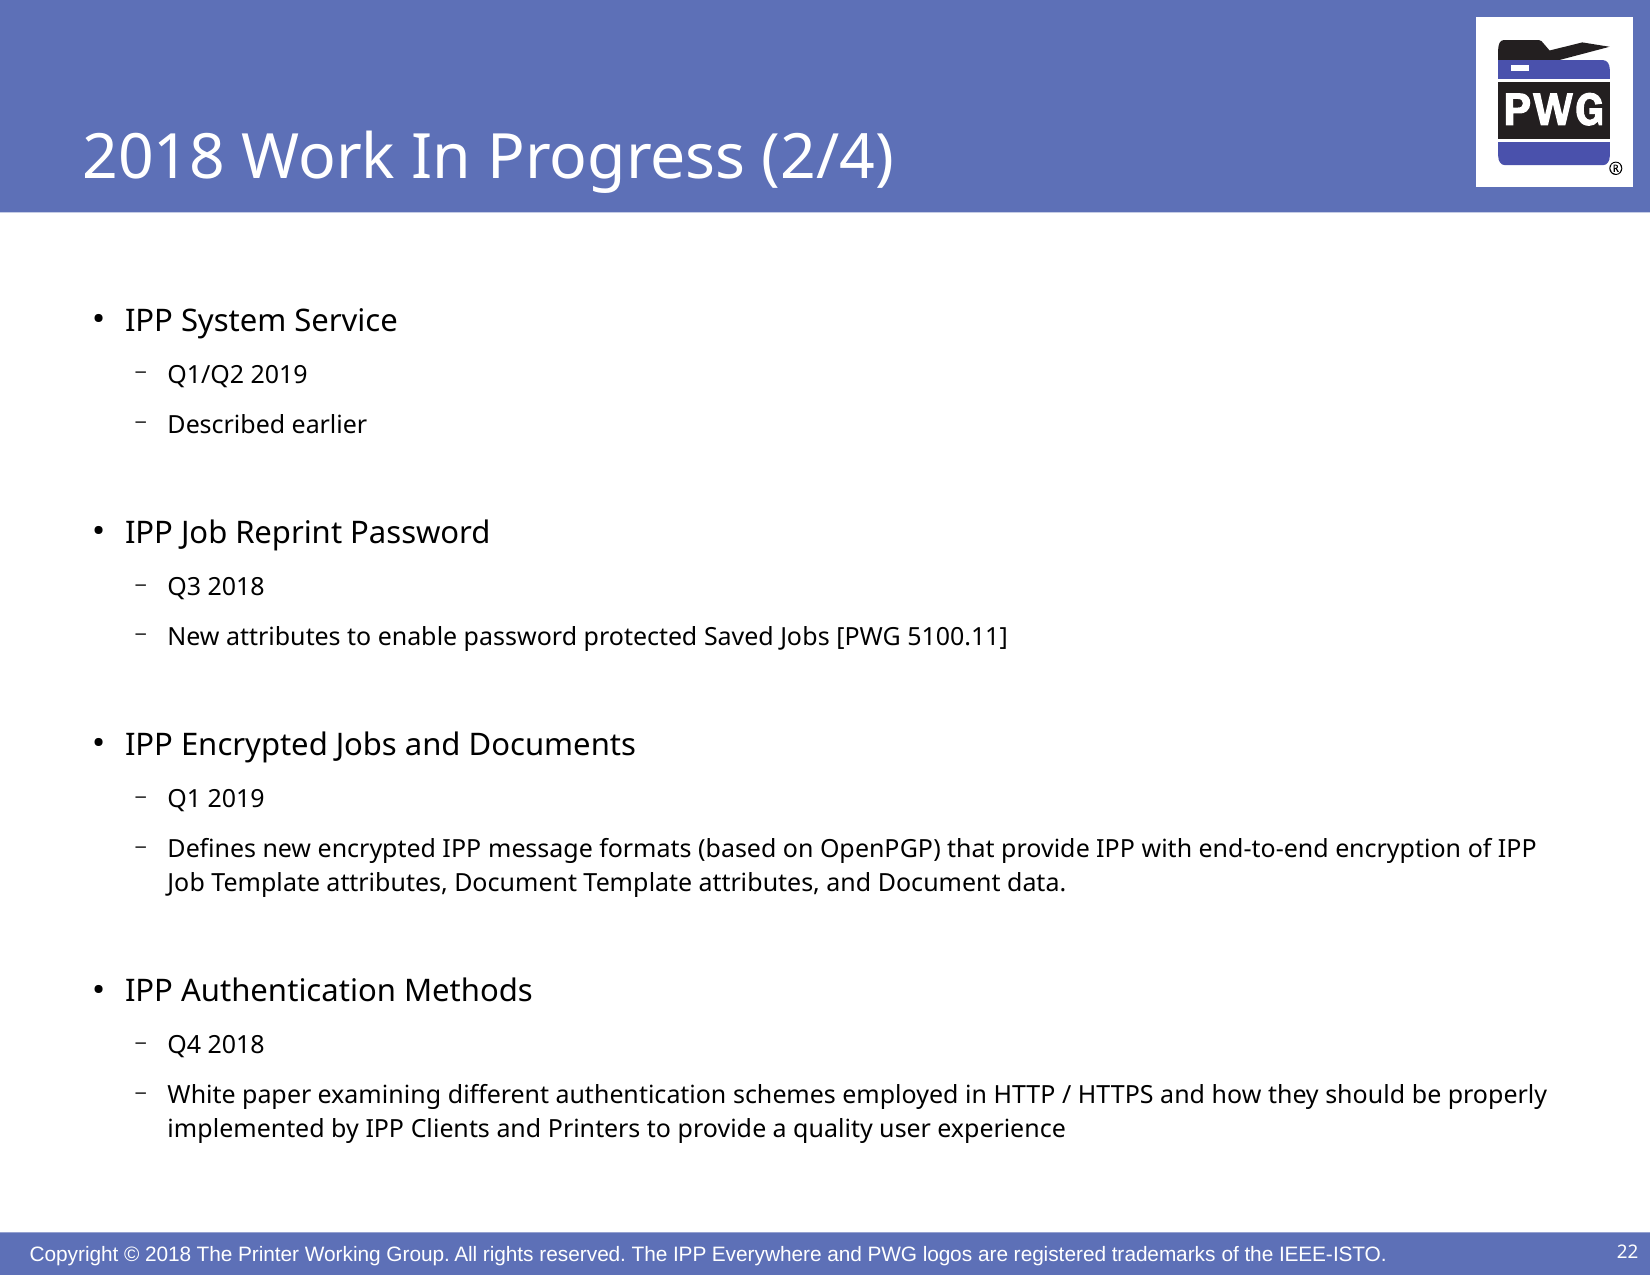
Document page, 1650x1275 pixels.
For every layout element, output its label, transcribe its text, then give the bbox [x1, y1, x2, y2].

list IPP System Service Q1/Q2 2019 Described earlier IPP Job Reprint Password Q3 2018 New attributes to enable password protected Saved Jobs [PWG 5100.11] IPP Encrypted Jobs and Documents Q1 2019 Defines new encrypted IPP message formats (based on OpenPGP) that provide IPP with end-to-end encryption of IPP Job Template attributes, Document Template attributes, and Document data. IPP Authentication Methods Q4 2018 White paper examining different authentication schemes employed in HTTP / HTTPS and how they should be properly implemented by IPP Clients and Printers to provide a quality user experience [82, 298, 1568, 1156]
title 2018 Work In Progress (2/4) [82, 8, 1449, 198]
